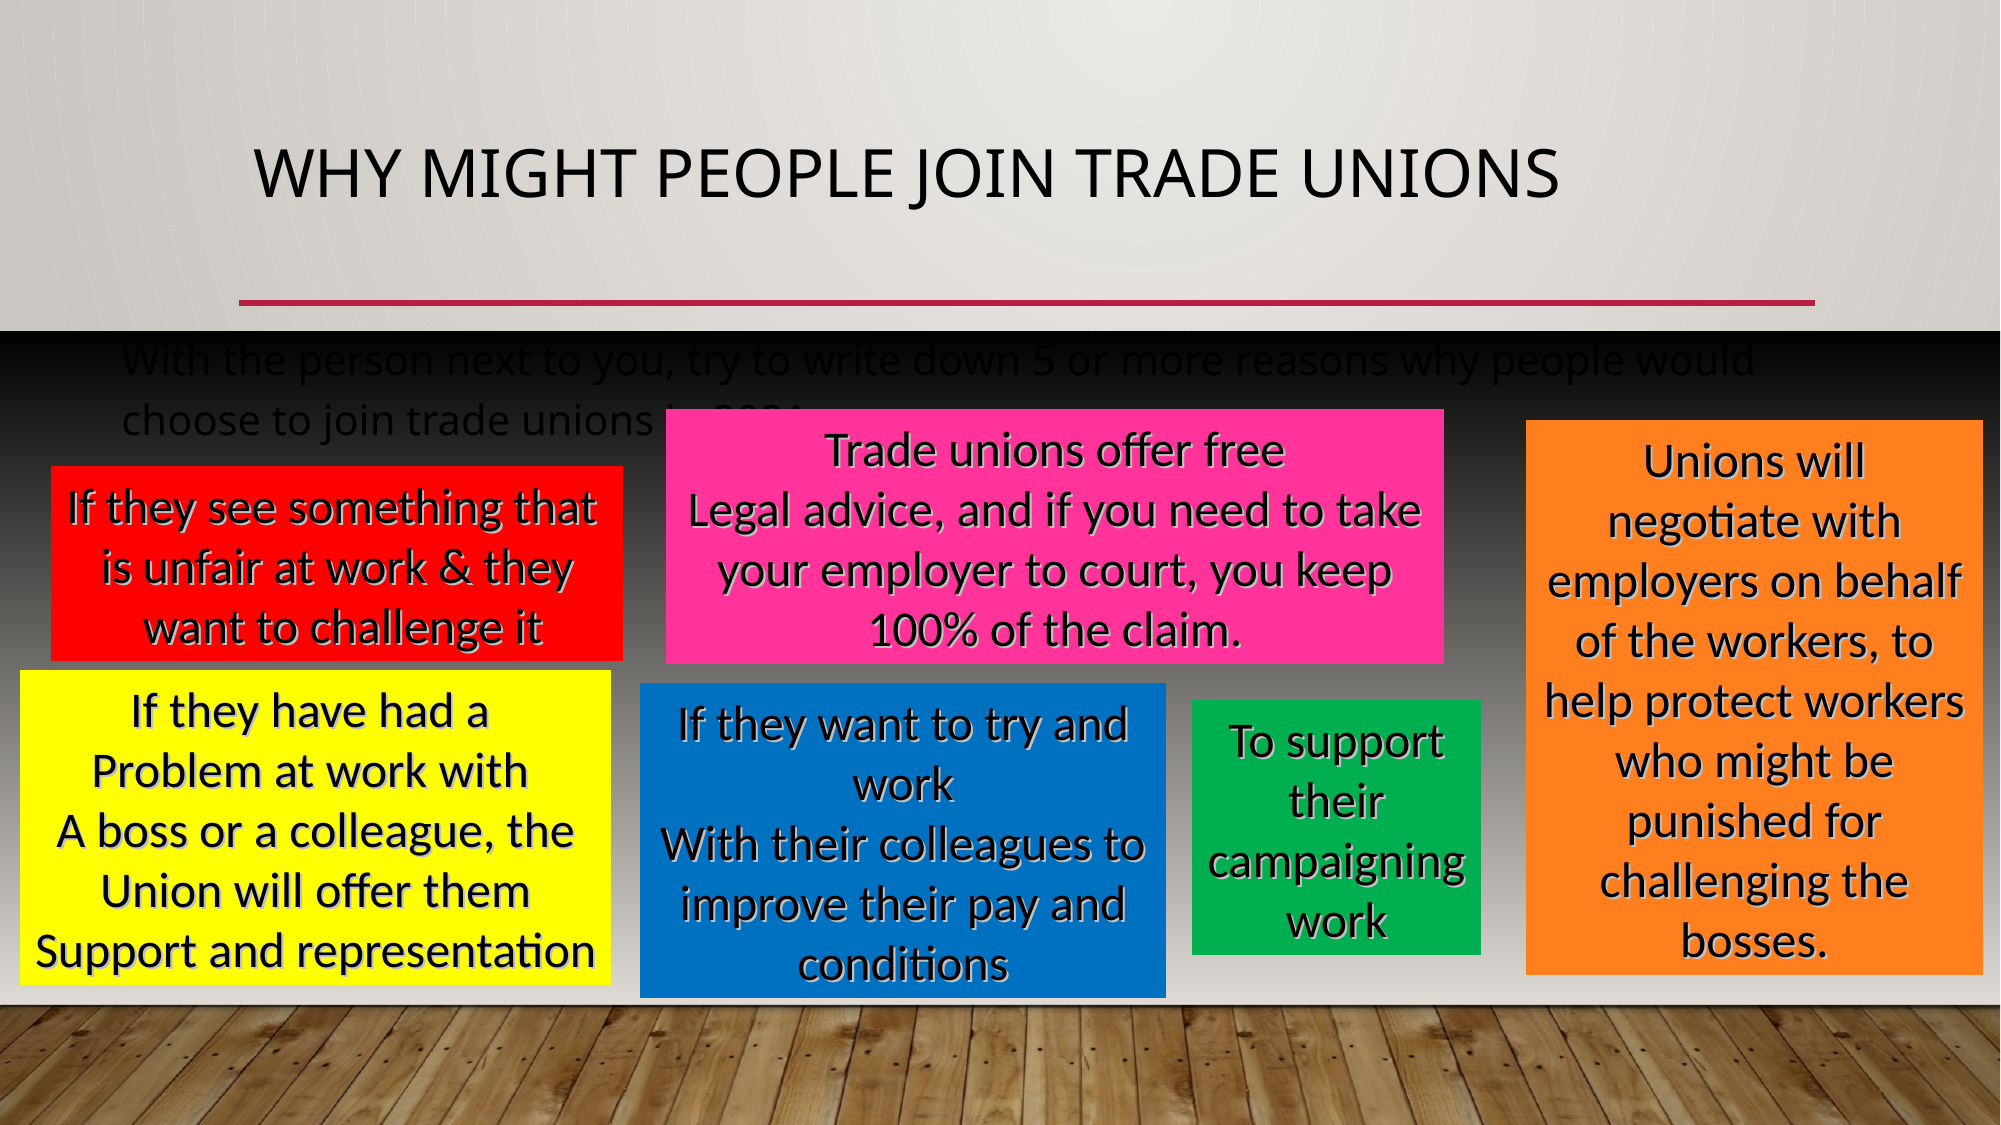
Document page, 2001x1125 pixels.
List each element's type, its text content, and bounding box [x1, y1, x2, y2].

text_box Trade unions offer free Legal advice, and if you need to take your employer to court, you keep 100% of the claim. [666, 409, 1444, 664]
title Why might people join trade unions [238, 131, 1814, 305]
text_box If they have had a Problem at work with A boss or a colleague, the Union will offer them Support and representation [20, 670, 611, 985]
text_box Unions will negotiate with employers on behalf of the workers, to help protect workers who might be punished for challenging the bosses. [1526, 420, 1983, 975]
text_box If they want to try and work With their colleagues to improve their pay and conditions [640, 683, 1166, 998]
text_box To support their campaigning work [1192, 700, 1481, 955]
text_box If they see something that is unfair at work & they want to challenge it [51, 466, 623, 661]
list With the person next to you, try to write down 5 or more reasons why people would choose to join trade unions in 2021. [106, 315, 1897, 452]
